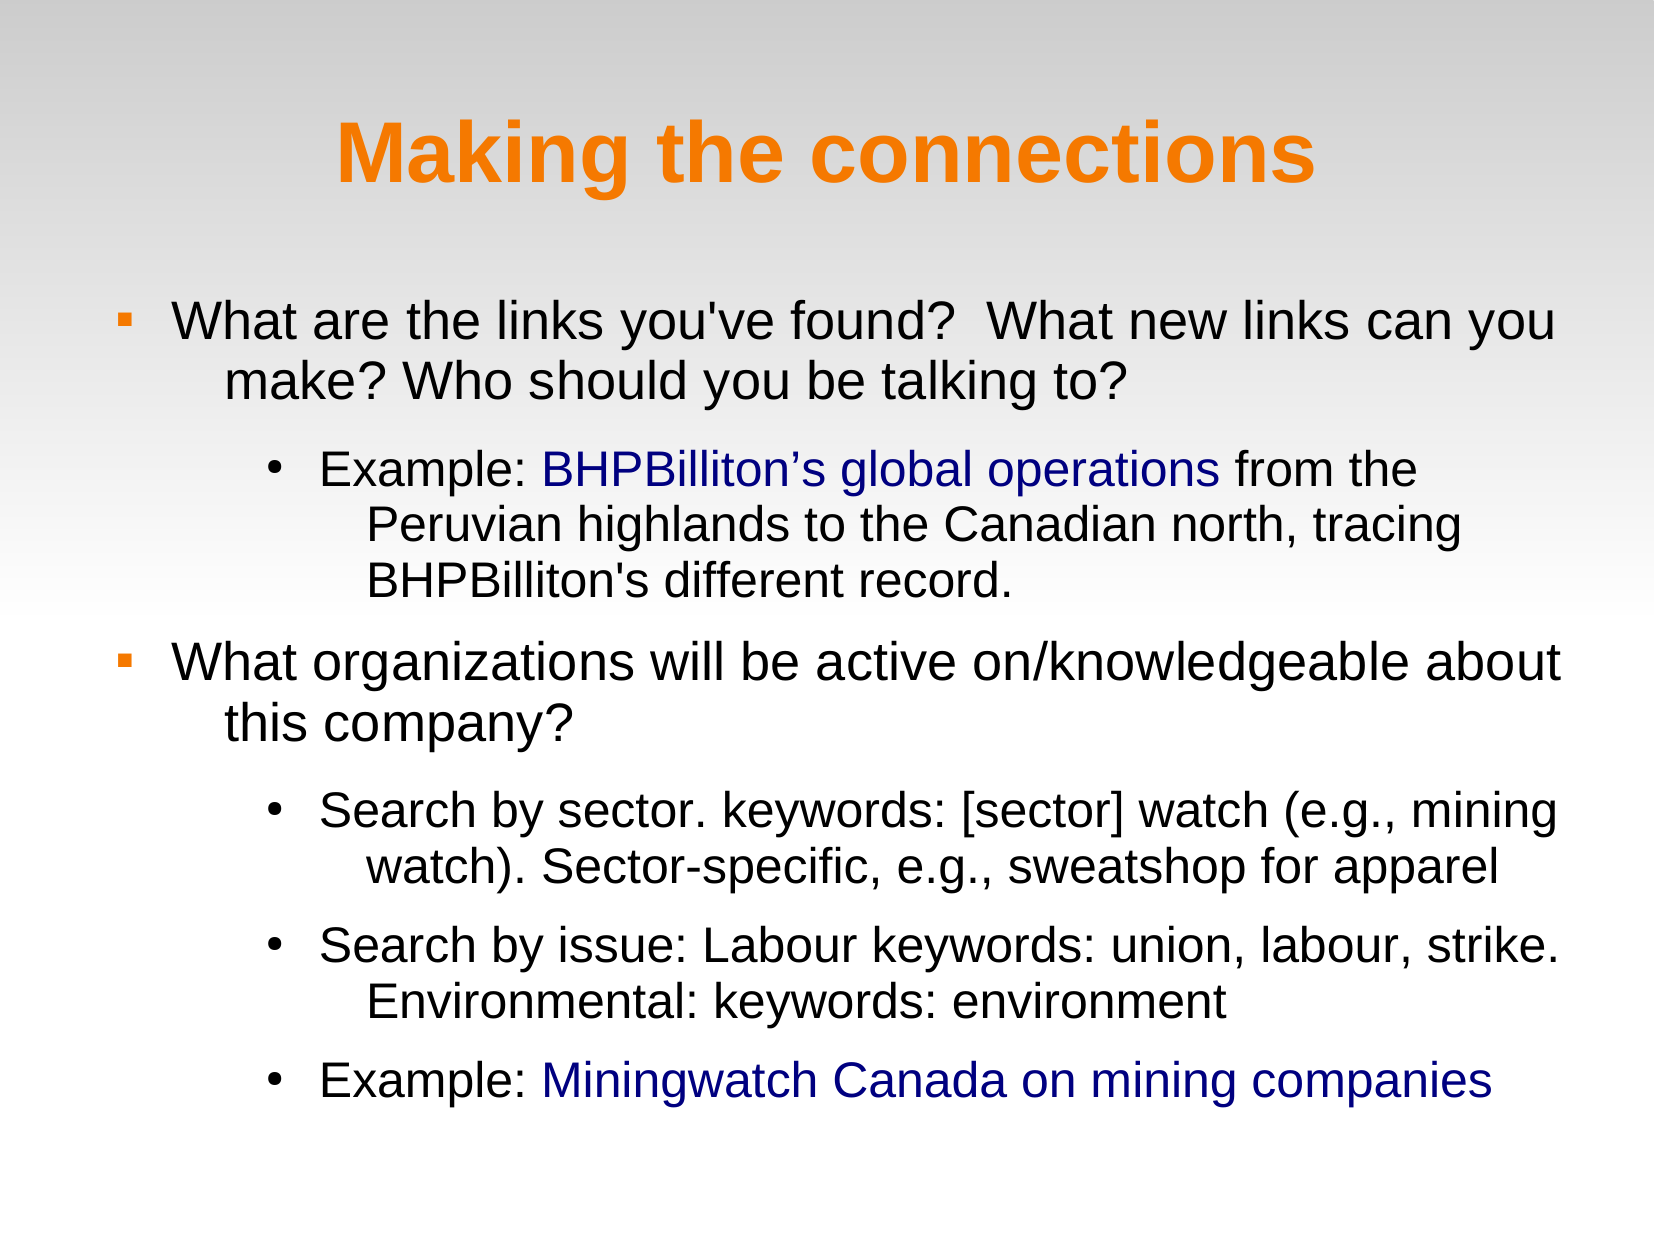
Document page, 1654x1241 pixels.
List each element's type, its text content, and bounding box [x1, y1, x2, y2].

list What are the links you've found? What new links can you make? Who should you be talking to? Example: BHPBilliton’s global operations from the Peruvian highlands to the Canadian north, tracing BHPBilliton's different record. What organizations will be active on/knowledgeable about this company? Search by sector. keywords: [sector] watch (e.g., mining watch). Sector-specific, e.g., sweatshop for apparel Search by issue: Labour keywords: union, labour, strike. Environmental: keywords: environment Example: Miningwatch Canada on mining companies [82, 290, 1571, 1109]
title Making the connections [82, 49, 1571, 257]
